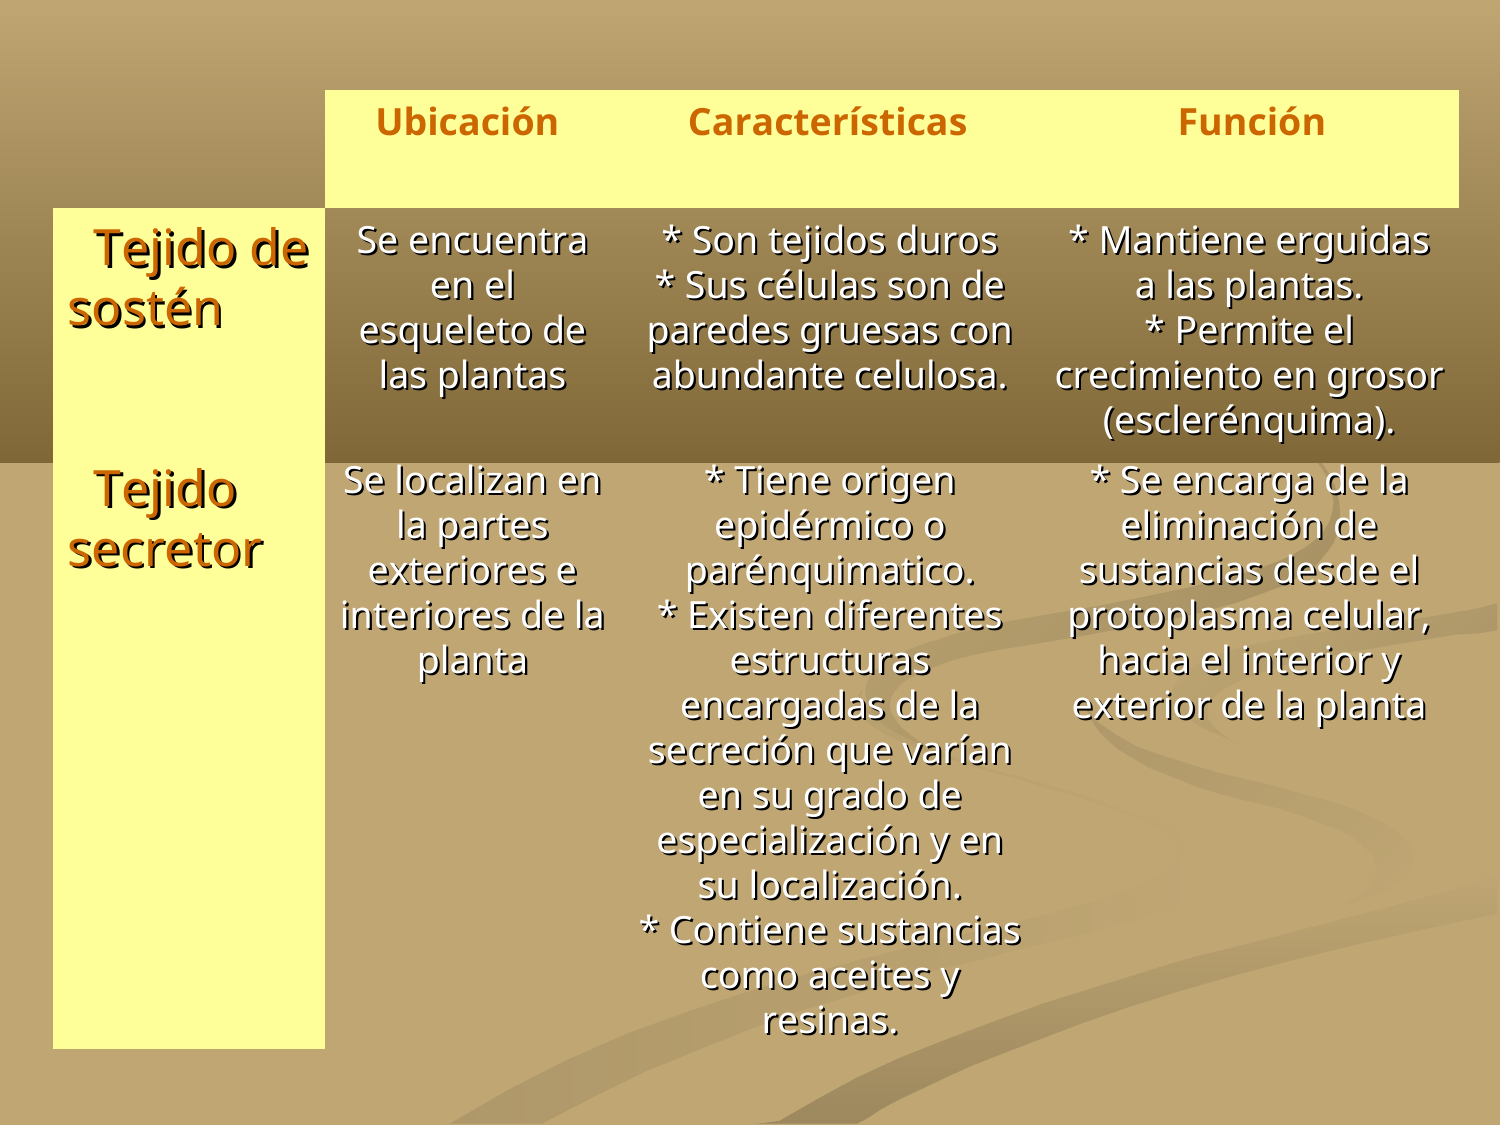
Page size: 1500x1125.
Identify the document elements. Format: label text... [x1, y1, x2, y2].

table_header * Son tejidos duros * Sus células son de paredes gruesas con abundante celulosa. [620, 208, 1040, 448]
table_header * Mantiene erguidas a las plantas. * Permite el crecimiento en grosor (esclerénquima). [1040, 208, 1459, 448]
table_cell * Se encarga de la eliminación de sustancias desde el protoplasma celular, hacia el interior y exterior de la planta [1040, 448, 1459, 1049]
table_header Se encuentra en el esqueleto de las plantas [325, 208, 620, 448]
table_header Ubicación [325, 90, 620, 208]
table_cell * Tiene origen epidérmico o parénquimatico. * Existen diferentes estructuras encargadas de la secreción que varían en su grado de especialización y en su localización. * Contiene sustancias como aceites y resinas. [620, 448, 1040, 1049]
table_header Función [1045, 90, 1459, 208]
table_cell Se localizan en la partes exteriores e interiores de la planta [325, 448, 620, 1049]
table_header Características [620, 90, 1045, 208]
table_header [53, 90, 325, 208]
table_cell Tejido secretor [53, 448, 325, 1049]
table_header Tejido de sostén [53, 208, 325, 448]
